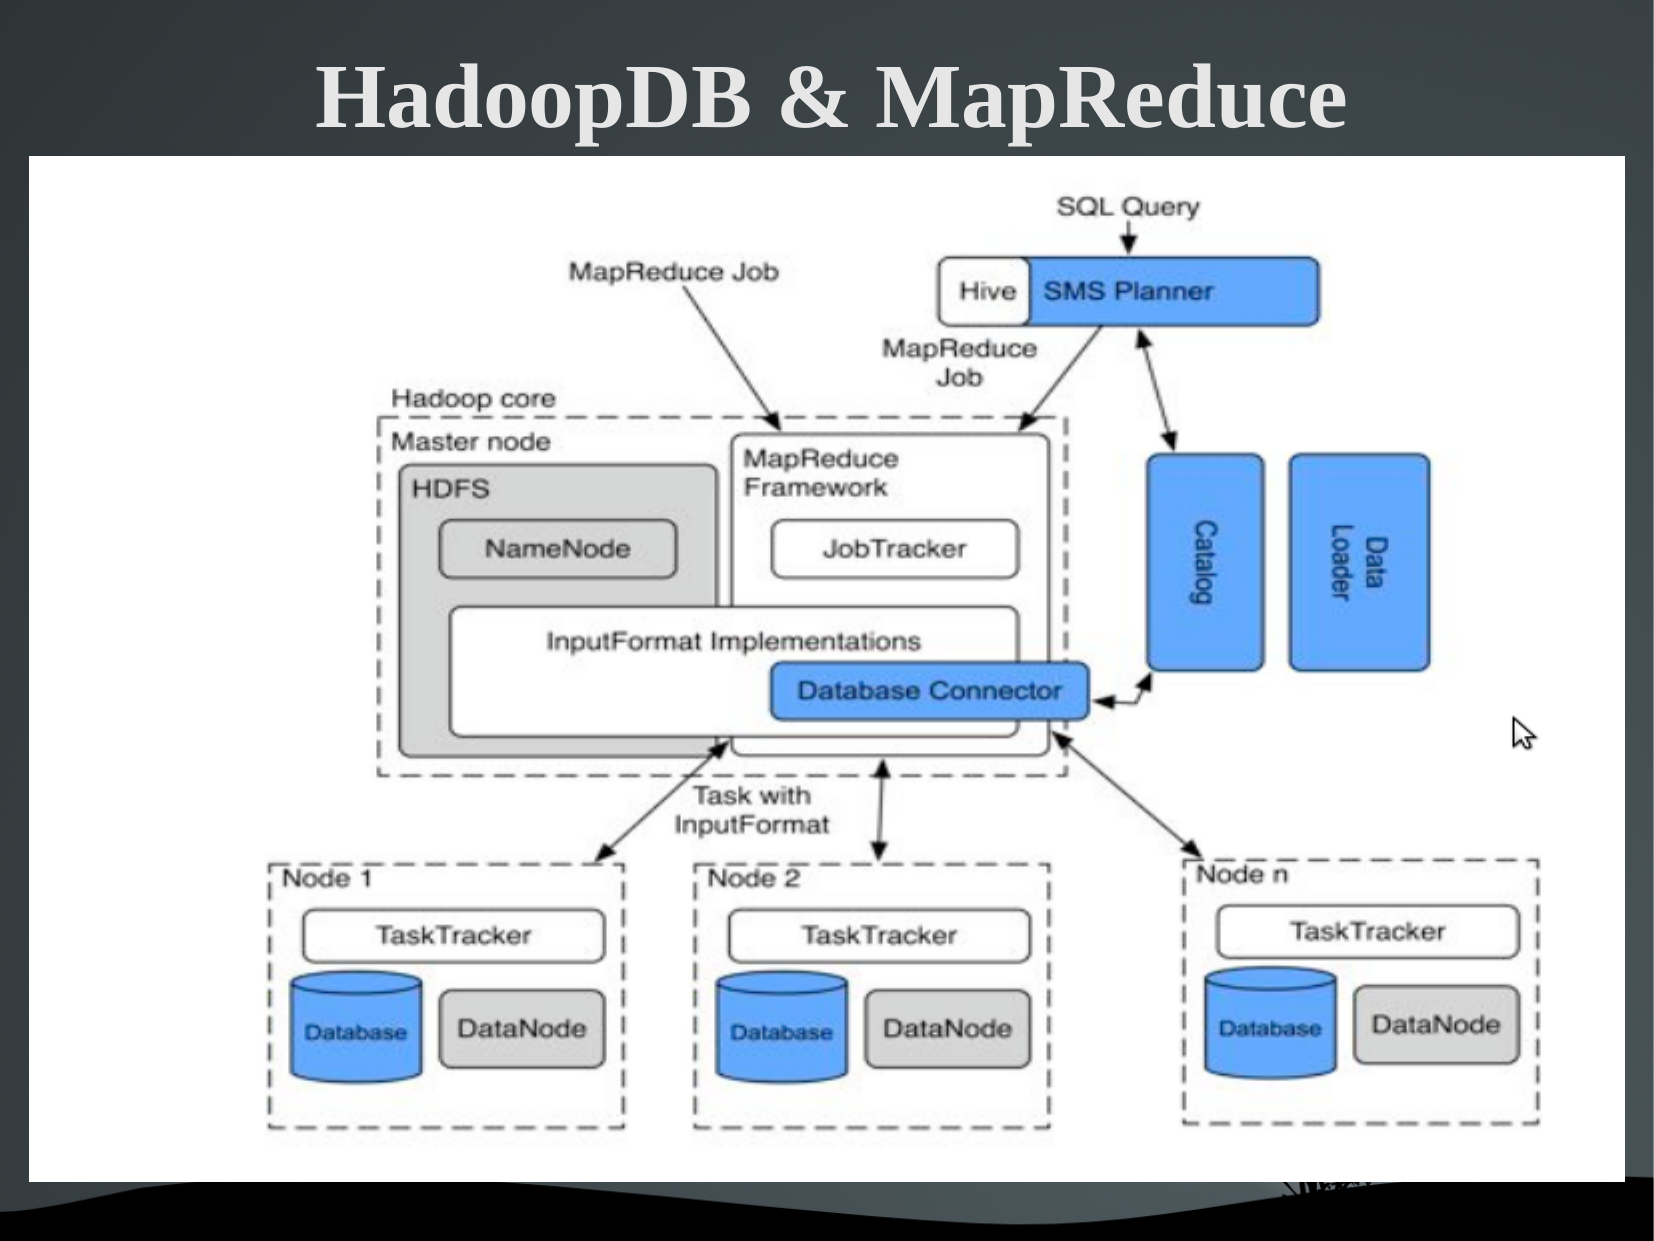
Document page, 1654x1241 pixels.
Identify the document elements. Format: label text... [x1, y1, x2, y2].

title HadoopDB & MapReduce [88, 0, 1577, 156]
picture [0, 0, 1654, 1241]
